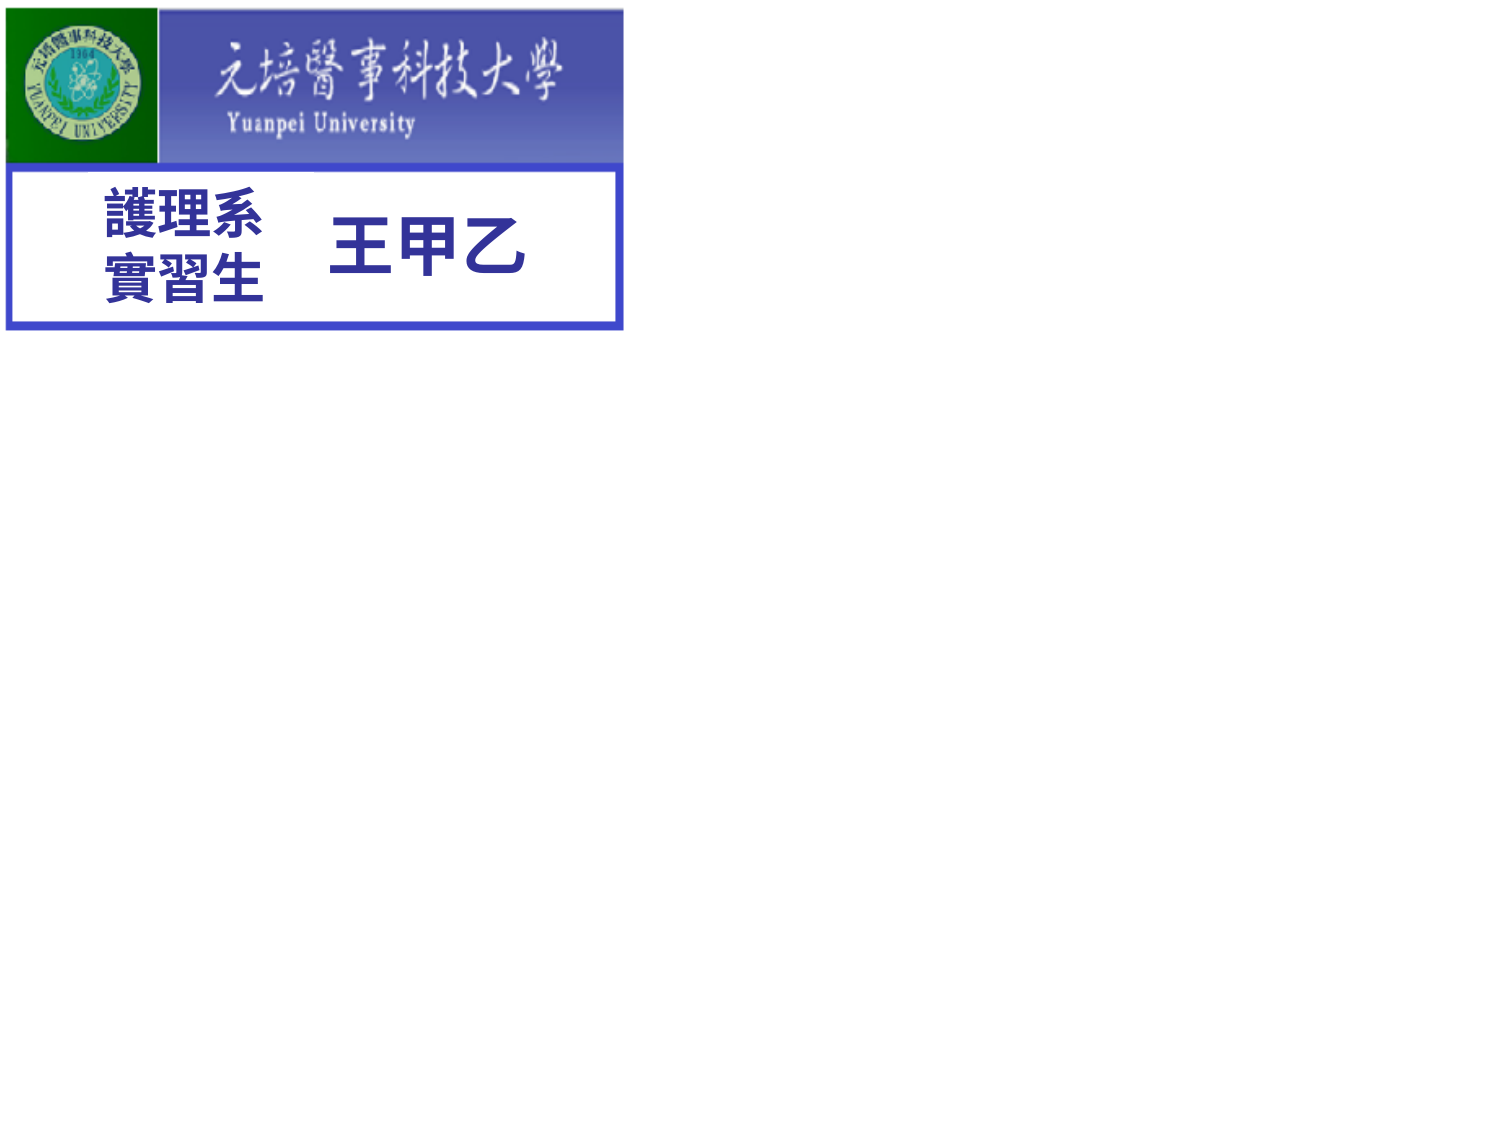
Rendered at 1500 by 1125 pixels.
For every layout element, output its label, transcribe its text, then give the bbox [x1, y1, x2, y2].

picture [0, 3, 632, 339]
text_box 王甲乙 [313, 196, 561, 291]
text_box 護理系 實習生 [88, 173, 313, 317]
